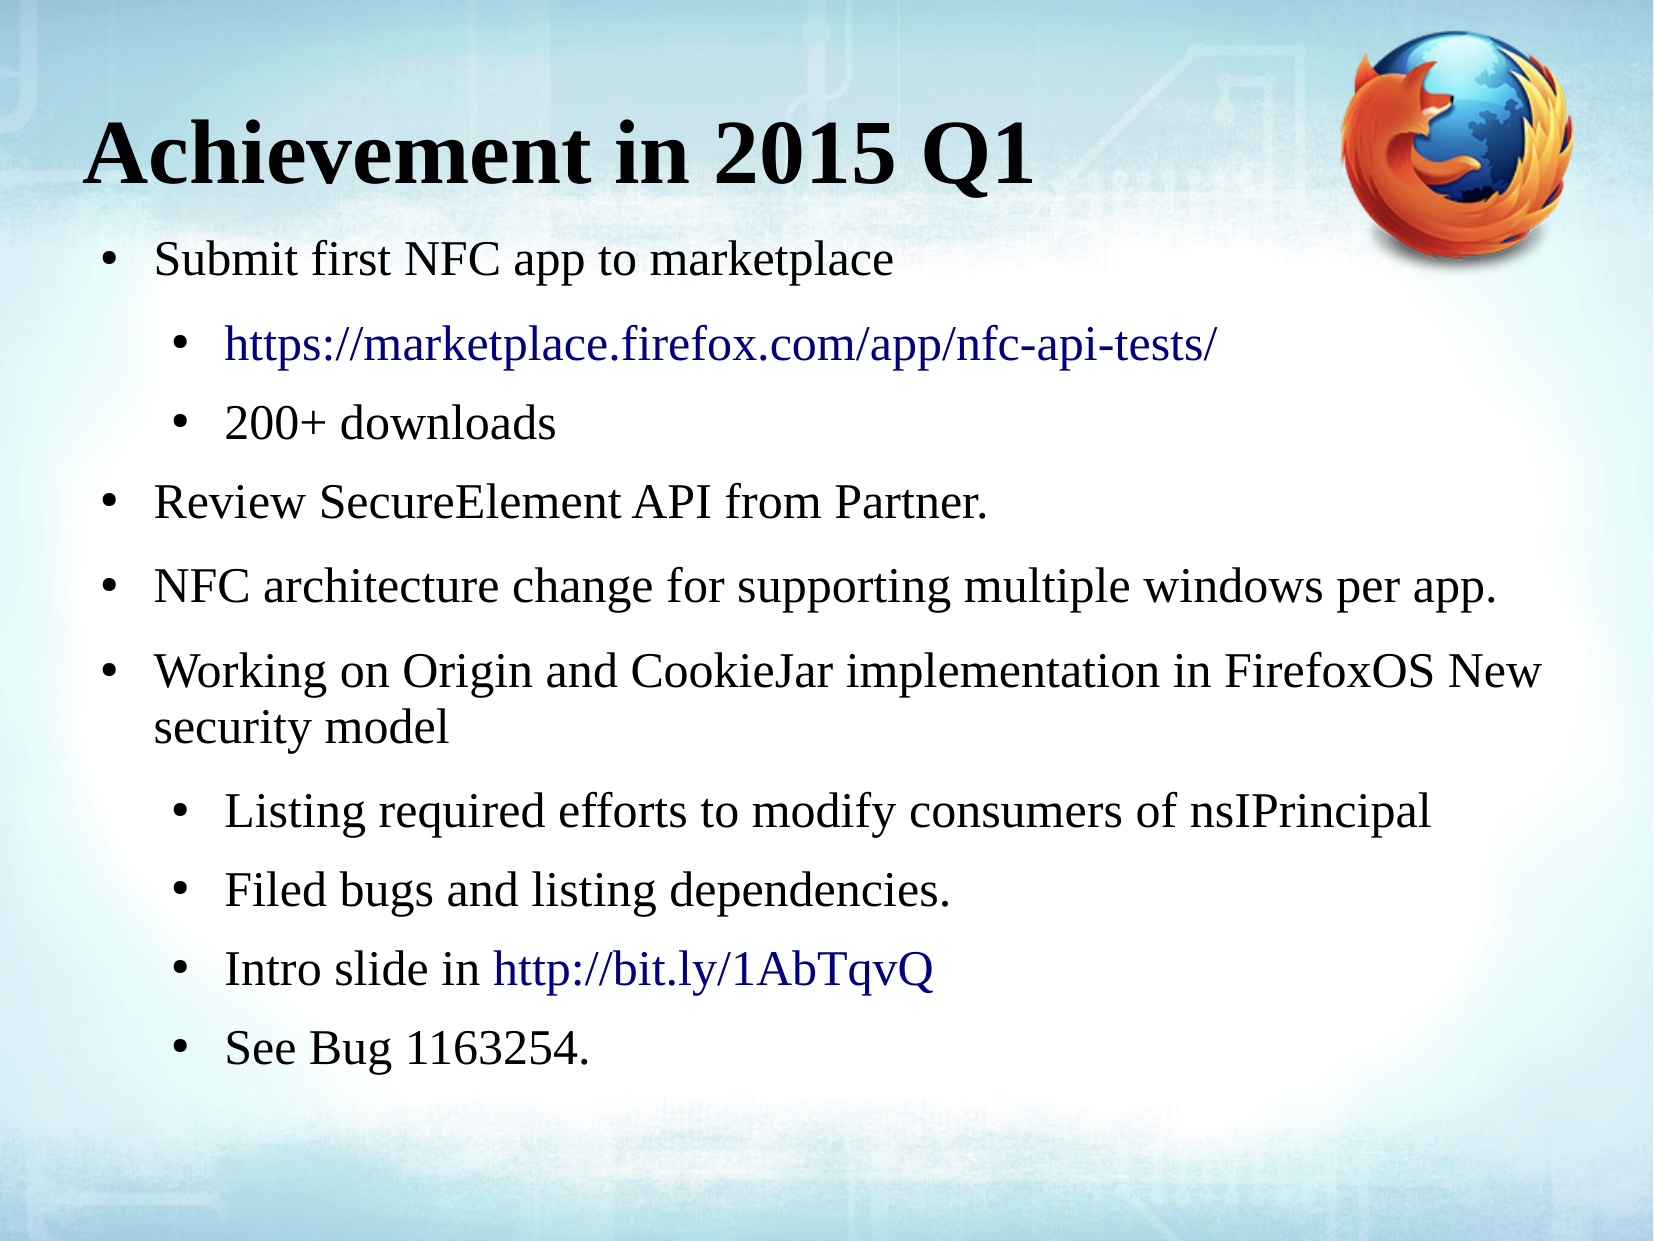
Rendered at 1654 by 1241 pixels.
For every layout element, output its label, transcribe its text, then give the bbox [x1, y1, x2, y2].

list Submit first NFC app to marketplace https://marketplace.firefox.com/app/nfc-api-tests/ 200+ downloads Review SecureElement API from Partner. NFC architecture change for supporting multiple windows per app. Working on Origin and CookieJar implementation in FirefoxOS New security model Listing required efforts to modify consumers of nsIPrincipal Filed bugs and listing dependencies. Intro slide in http://bit.ly/1AbTqvQ See Bug 1163254. [82, 231, 1571, 1141]
picture [0, 0, 1654, 1241]
title Achievement in 2015 Q1 [82, 49, 1571, 231]
